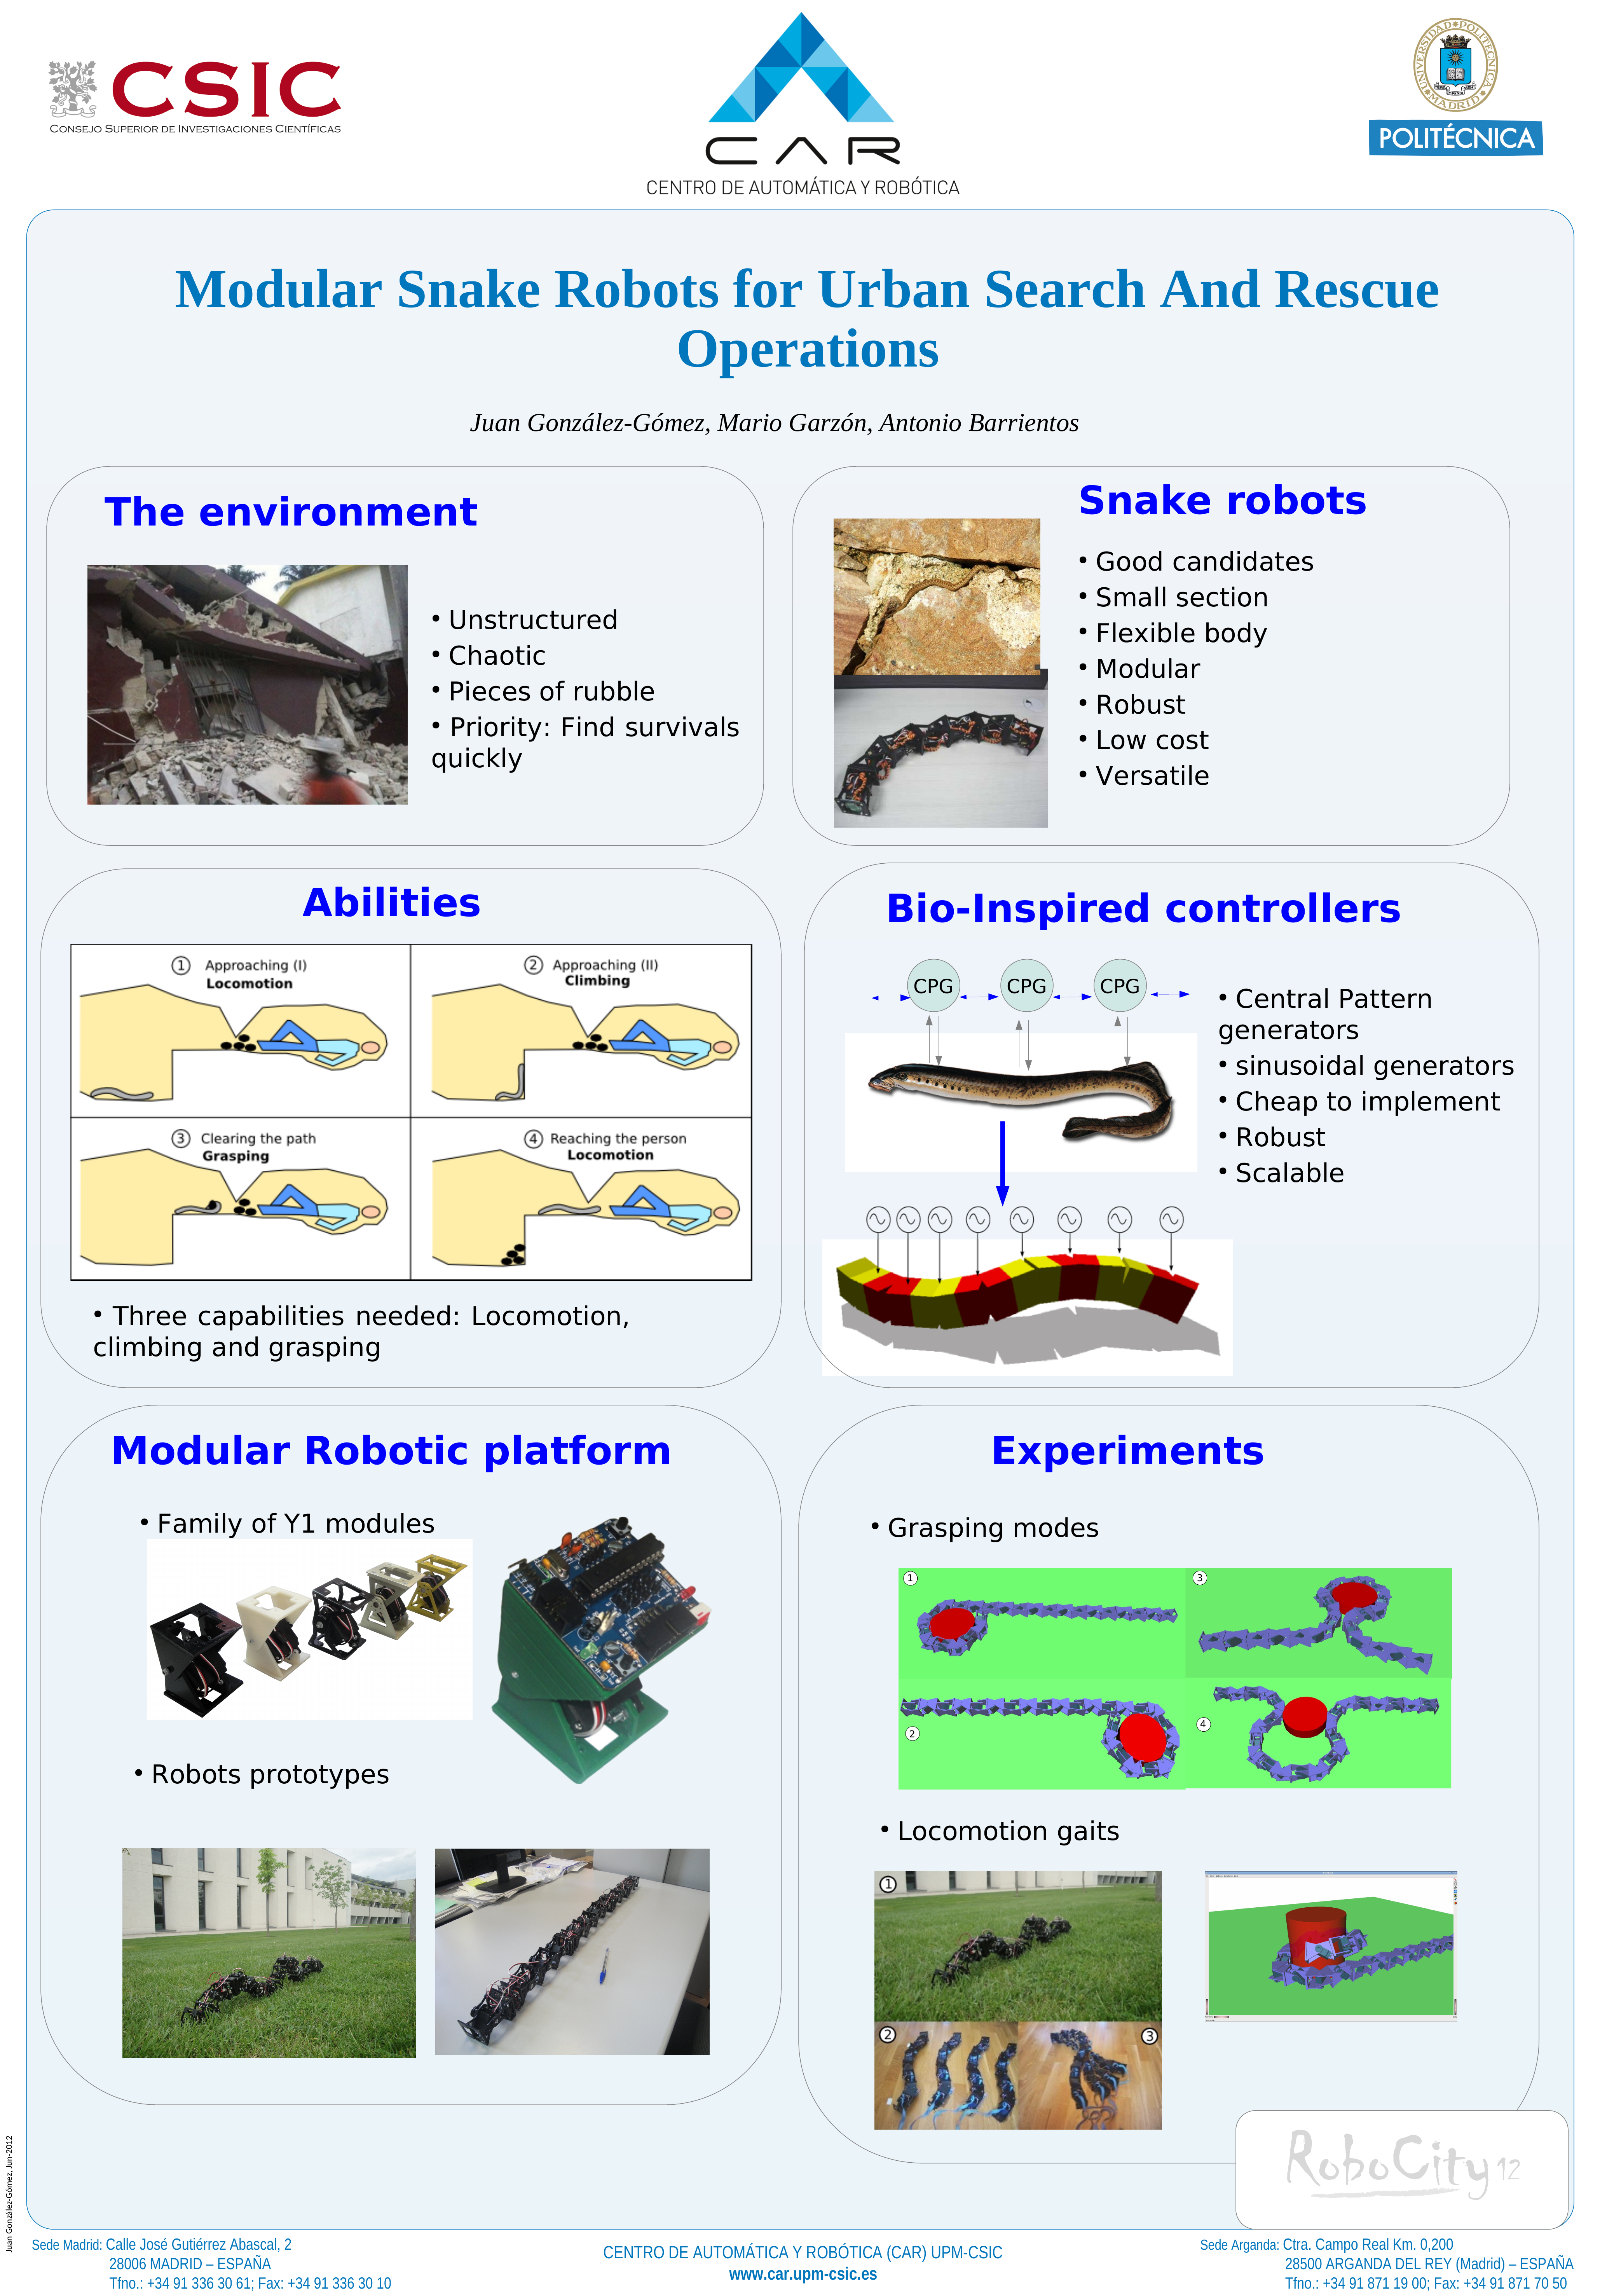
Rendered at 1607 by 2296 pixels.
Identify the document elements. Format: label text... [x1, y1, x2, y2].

text_box Modular Robotic platform [105, 1423, 694, 1475]
text_box The environment [99, 484, 525, 537]
picture [435, 1849, 710, 2055]
text_box Family of Y1 modules [134, 1504, 464, 1541]
text_box Sede Madrid: Calle José Gutiérrez Abascal, 2 28006 MADRID – ESPAÑA Tfno.: +34 91 336 30 61; Fax: +34 91 336 30 10 [26, 2231, 398, 2296]
picture [874, 1871, 1162, 2130]
picture [822, 1354, 848, 1376]
text_box Central Pattern generators sinusoidal generators Cheap to implement Robust Scalable [1213, 980, 1543, 1190]
text_box Three capabilities needed: Locomotion, climbing and grasping [87, 1296, 735, 1365]
text_box CPG [901, 971, 977, 1001]
text_box Juan González-Gómez, Mario Garzón, Antonio Barrientos [146, 399, 1405, 449]
picture [70, 944, 752, 1281]
picture [822, 1206, 1233, 1376]
text_box Unstructured Chaotic Pieces of rubble Priority: Find survivals quickly [426, 601, 747, 776]
text_box [26, 210, 1574, 2230]
text_box Juan González-Gómez, Jun-2012 [0, 2124, 17, 2258]
text_box Bio-Inspired controllers [880, 880, 1440, 933]
picture [1369, 18, 1543, 156]
picture [628, 0, 979, 206]
text_box Good candidates Small section Flexible body Modular Robust Low cost Versatile [1073, 542, 1394, 793]
text_box CPG [1088, 971, 1164, 1001]
picture [899, 1568, 1452, 1790]
text_box Abilities [297, 875, 607, 927]
text_box Snake robots [1073, 472, 1394, 525]
text_box CENTRO DE AUTOMÁTICA Y ROBÓTICA (CAR) UPM-CSIC www.car.upm-csic.es [597, 2238, 1009, 2287]
text_box Experiments [985, 1423, 1353, 1475]
text_box Grasping modes [865, 1508, 1195, 1545]
text_box Locomotion gaits [874, 1811, 1205, 1849]
picture [1205, 1871, 1458, 2022]
picture [147, 1539, 473, 1720]
picture [491, 1517, 712, 1784]
text_box Robots prototypes [128, 1755, 459, 1792]
text_box CPG [995, 971, 1071, 1001]
picture [0, 16, 397, 173]
picture [834, 519, 1048, 828]
picture [87, 565, 408, 805]
picture [845, 1033, 1197, 1172]
text_box Modular Snake Robots for Urban Search And Rescue Operations [128, 241, 1488, 397]
text_box Sede Arganda: Ctra. Campo Real Km. 0,200 28500 ARGANDA DEL REY (Madrid) – ESPAÑA Tfno.: +34 91 871 19 00; Fax: +34 91 871 70 50 [1194, 2231, 1580, 2296]
picture [1284, 2110, 1528, 2206]
picture [122, 1848, 416, 2059]
